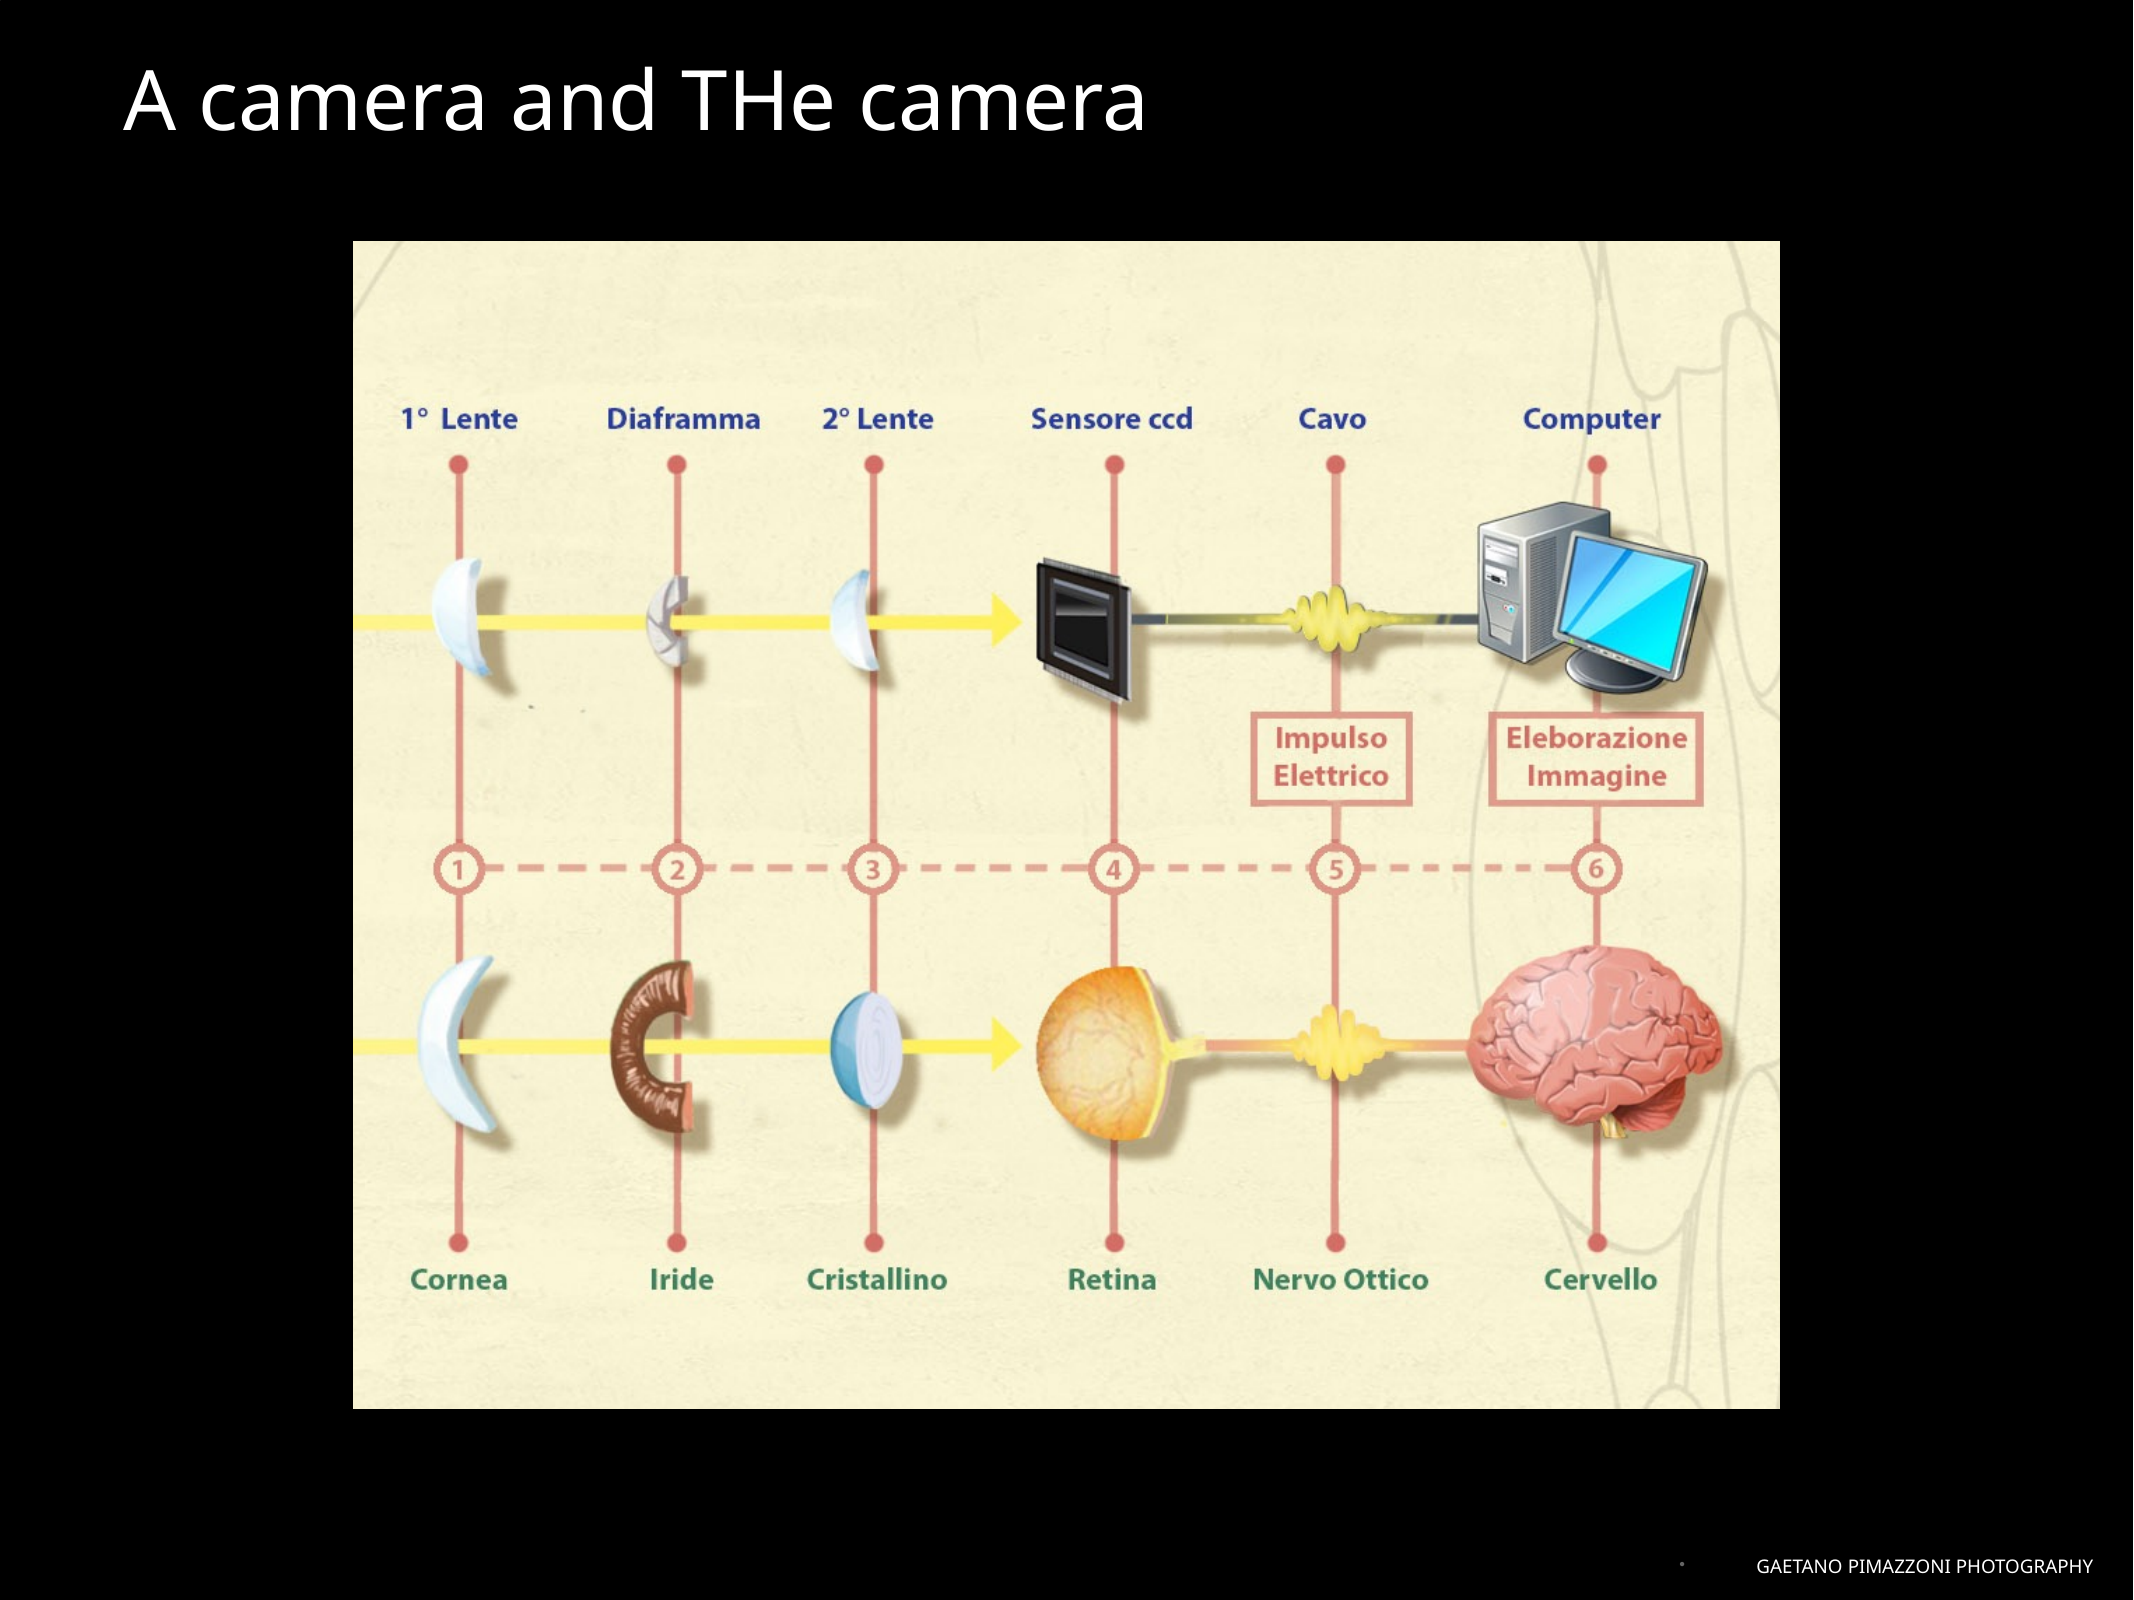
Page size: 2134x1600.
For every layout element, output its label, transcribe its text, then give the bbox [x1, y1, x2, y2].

title A camera and THe camera [108, 18, 2025, 175]
list GAETANO PIMAZZONI PHOTOGRAPHY [1664, 1547, 2134, 1600]
picture [352, 240, 1781, 1410]
